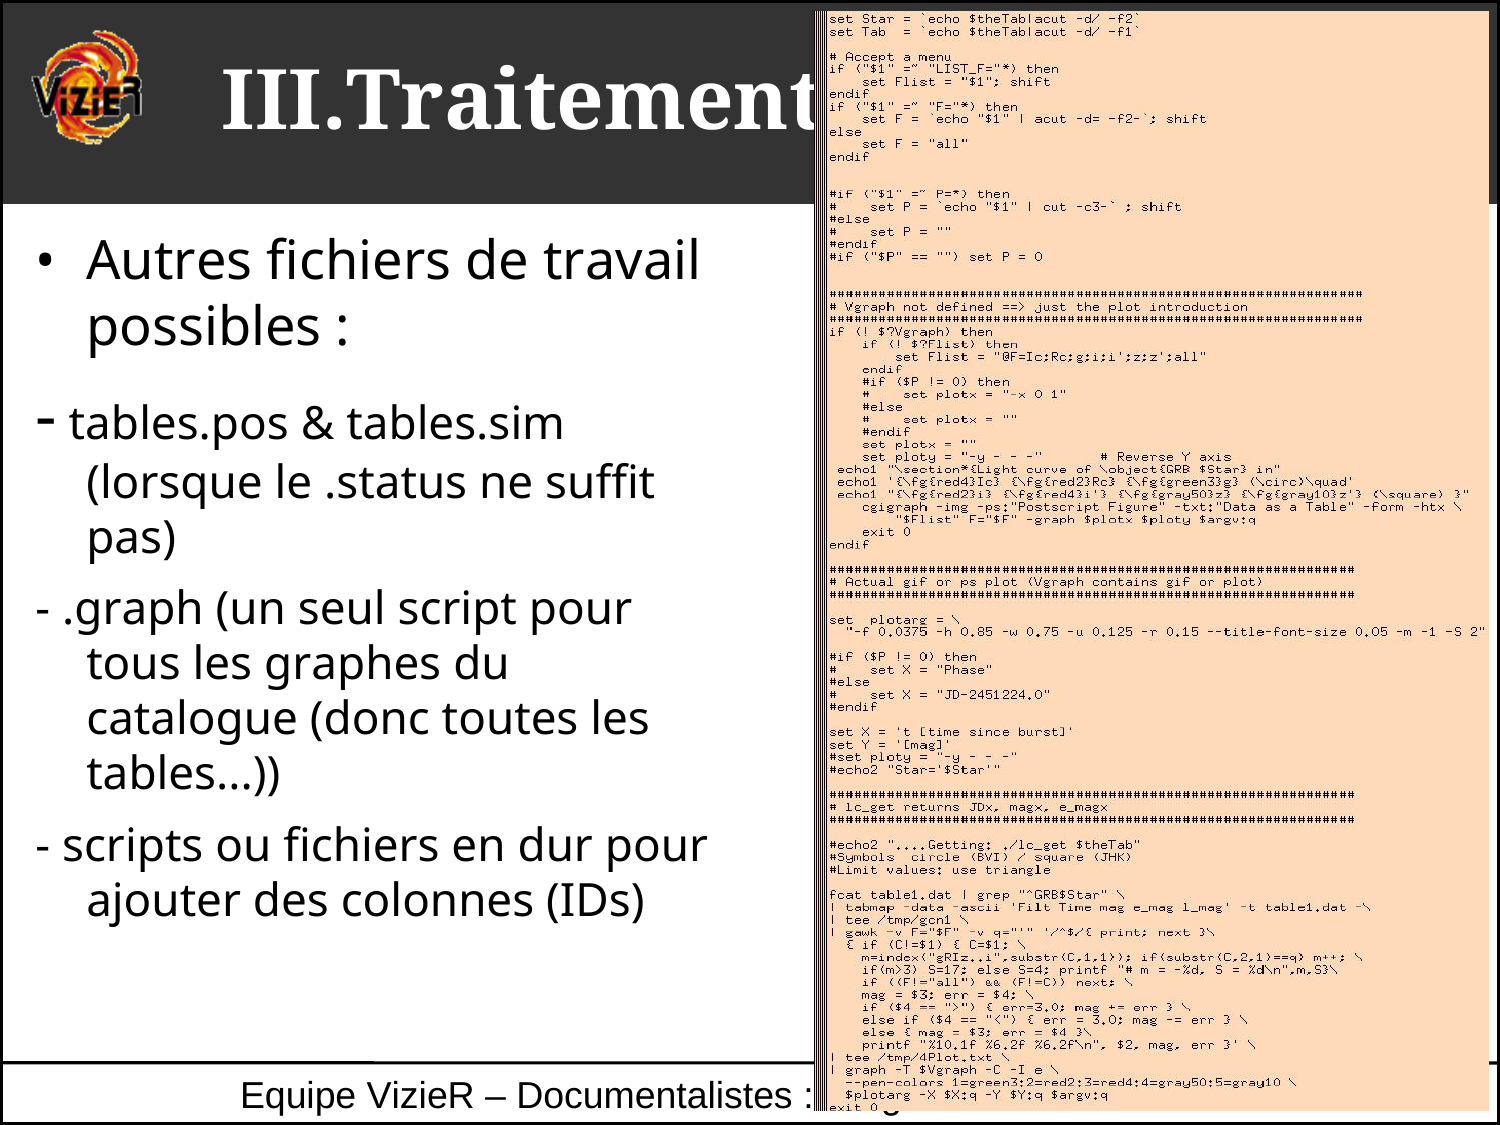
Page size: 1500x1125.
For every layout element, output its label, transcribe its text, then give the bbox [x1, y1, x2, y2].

picture [29, 29, 129, 148]
list Autres fichiers de travail possibles : - tables.pos & tables.sim (lorsque le .status ne suffit pas)‏ - .graph (un seul script pour tous les graphes du catalogue (donc toutes les tables...))‏ - scripts ou fichiers en dur pour ajouter des colonnes (IDs)‏ [35, 225, 721, 981]
picture [814, 11, 1489, 1111]
title III.Traitement pour VizieR [129, 0, 1430, 192]
